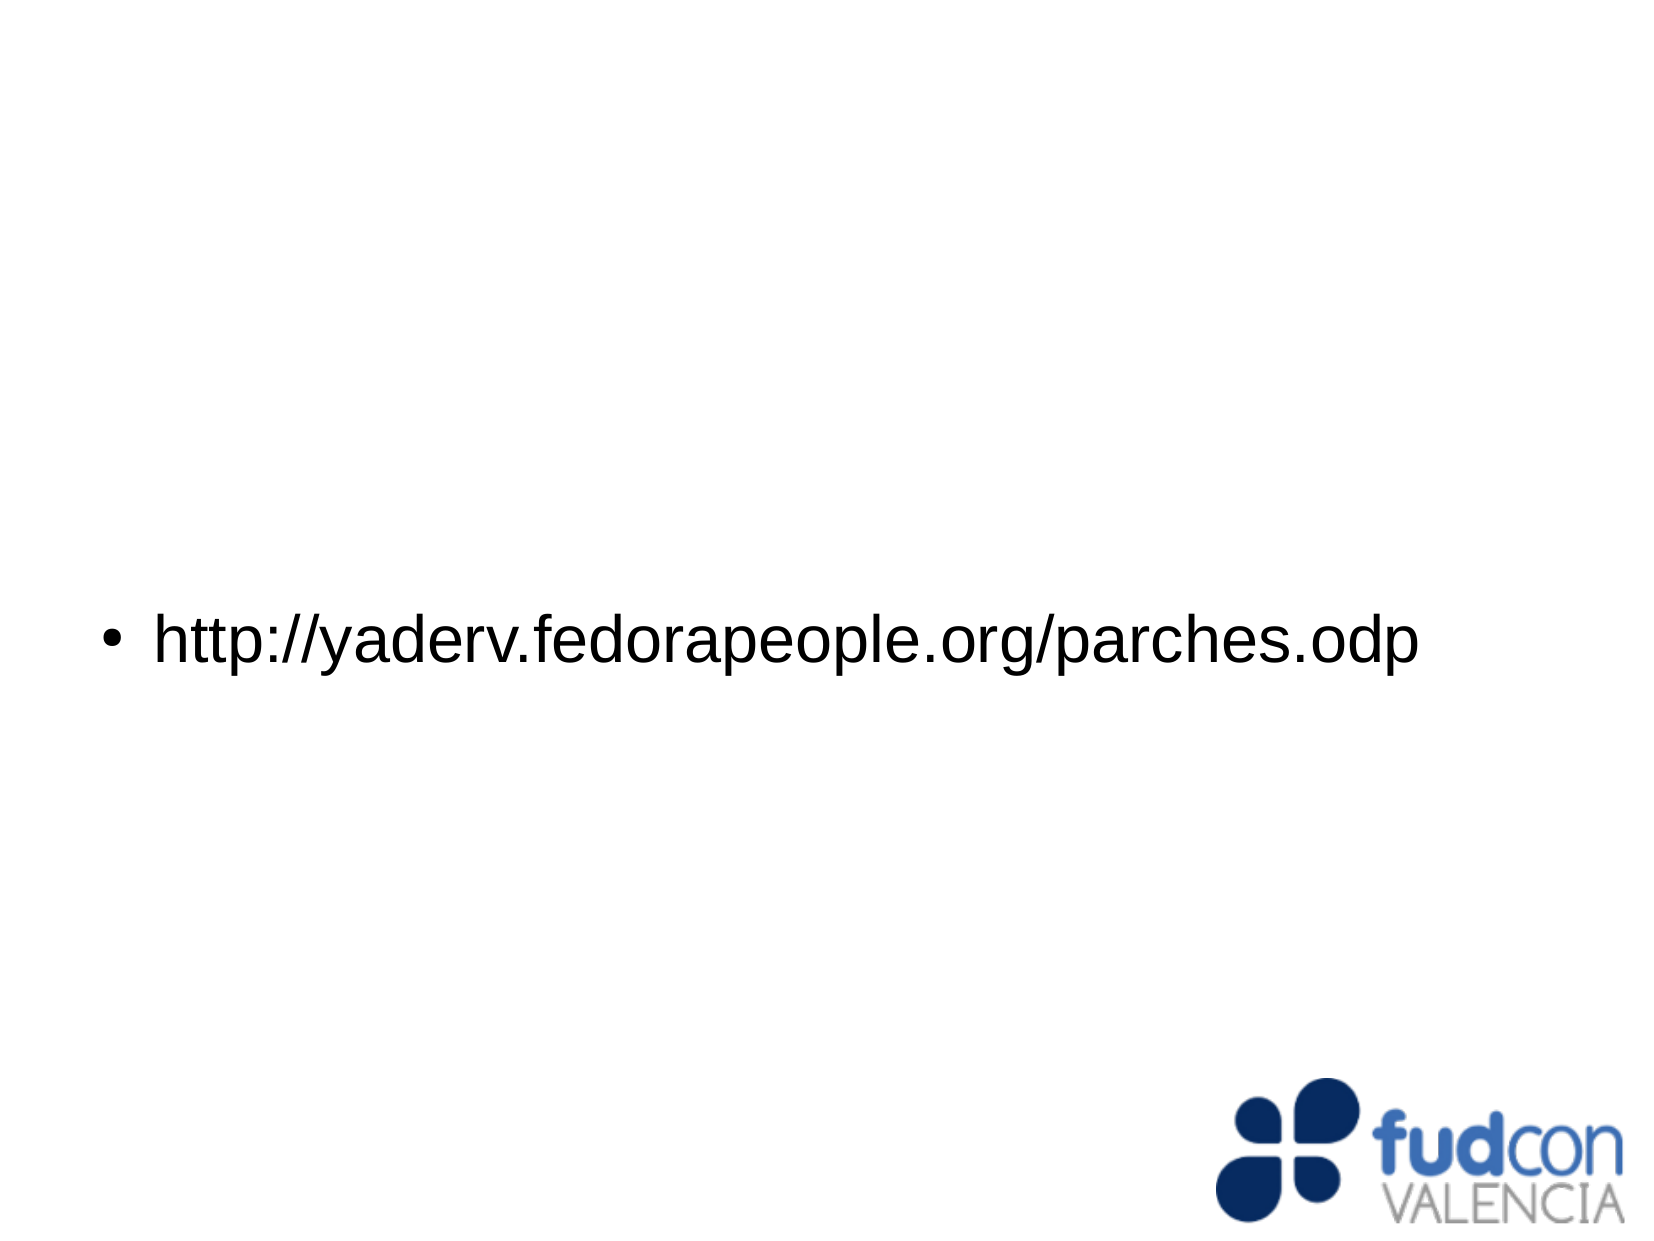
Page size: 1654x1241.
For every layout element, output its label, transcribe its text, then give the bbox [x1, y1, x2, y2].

list http://yaderv.fedorapeople.org/parches.odp [82, 602, 1571, 1109]
picture [1216, 1078, 1643, 1230]
